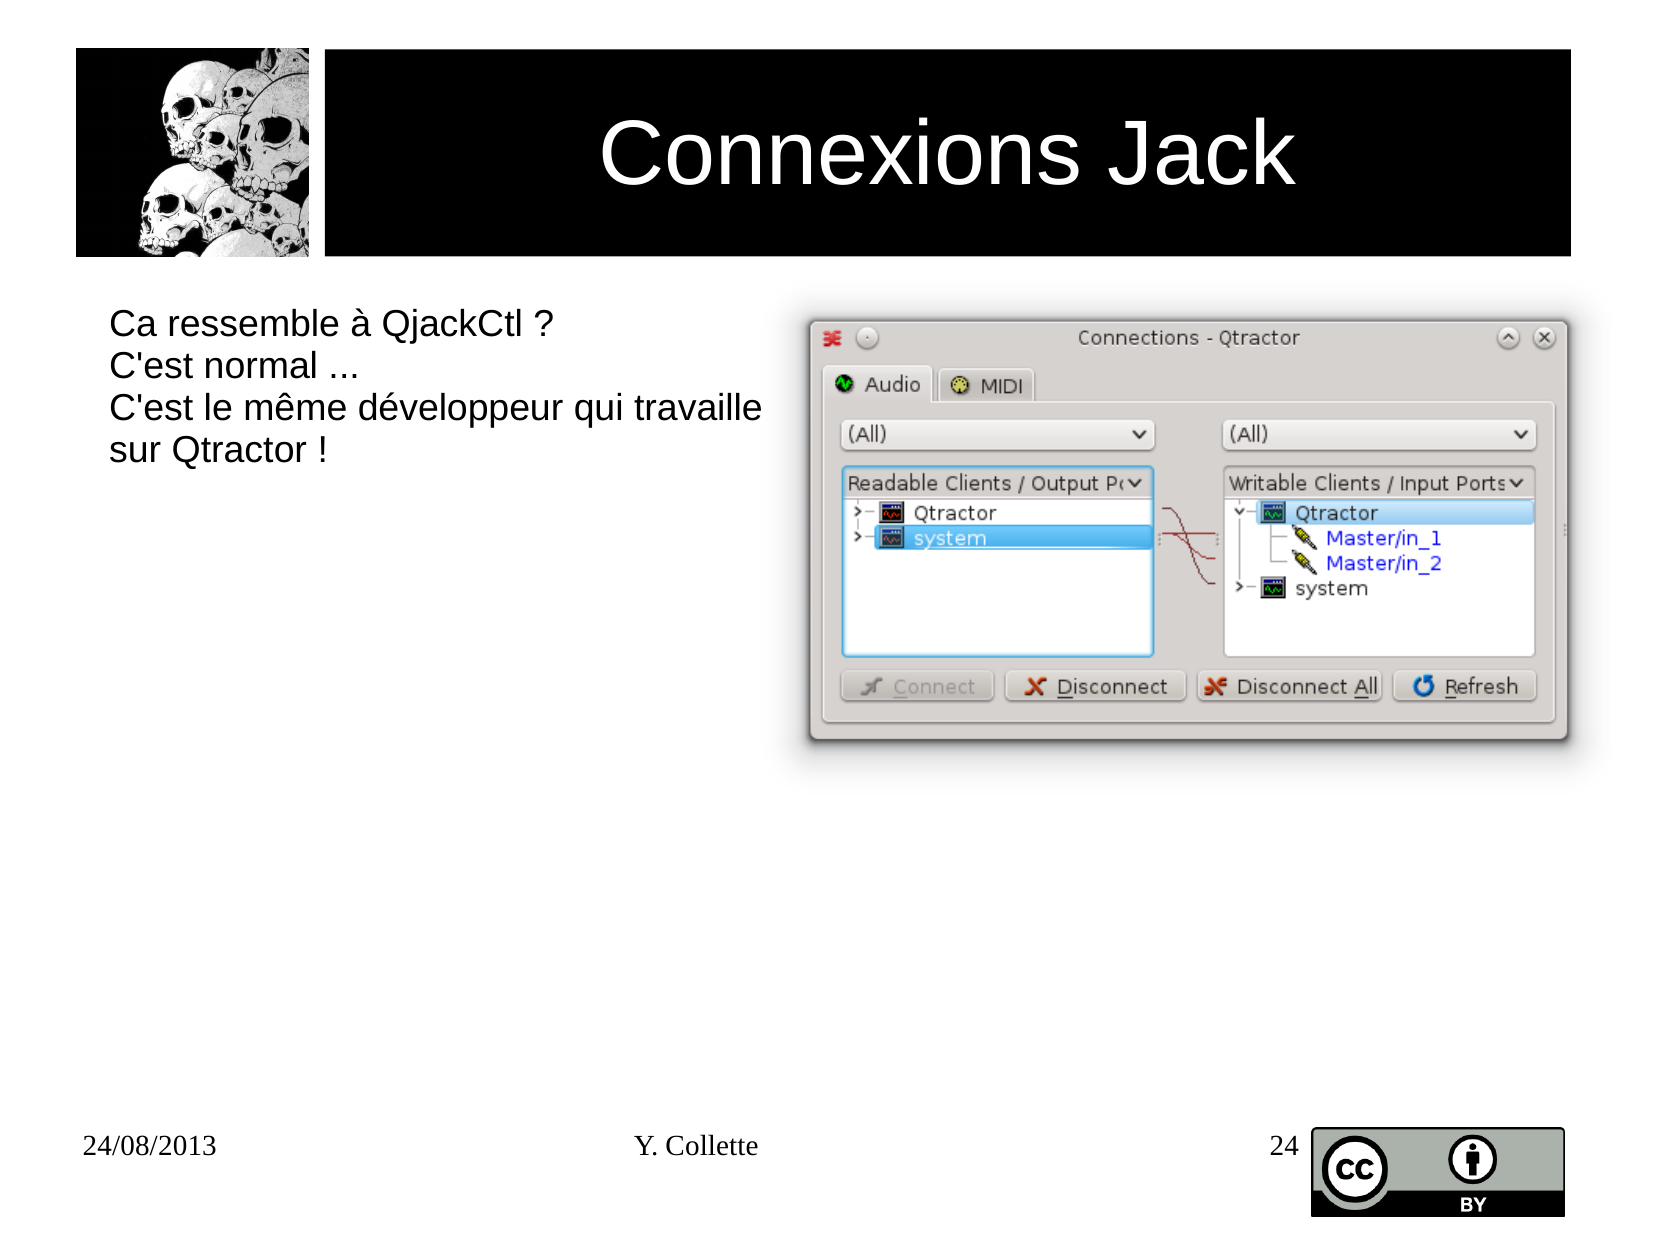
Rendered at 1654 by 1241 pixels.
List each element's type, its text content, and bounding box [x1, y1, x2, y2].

picture [1311, 1127, 1565, 1217]
picture [76, 48, 309, 257]
picture [748, 259, 1630, 802]
title Connexions Jack [324, 49, 1571, 257]
text_box Ca ressemble à QjackCtl ? C'est normal ... C'est le même développeur qui travaille sur Qtractor ! [94, 295, 792, 479]
